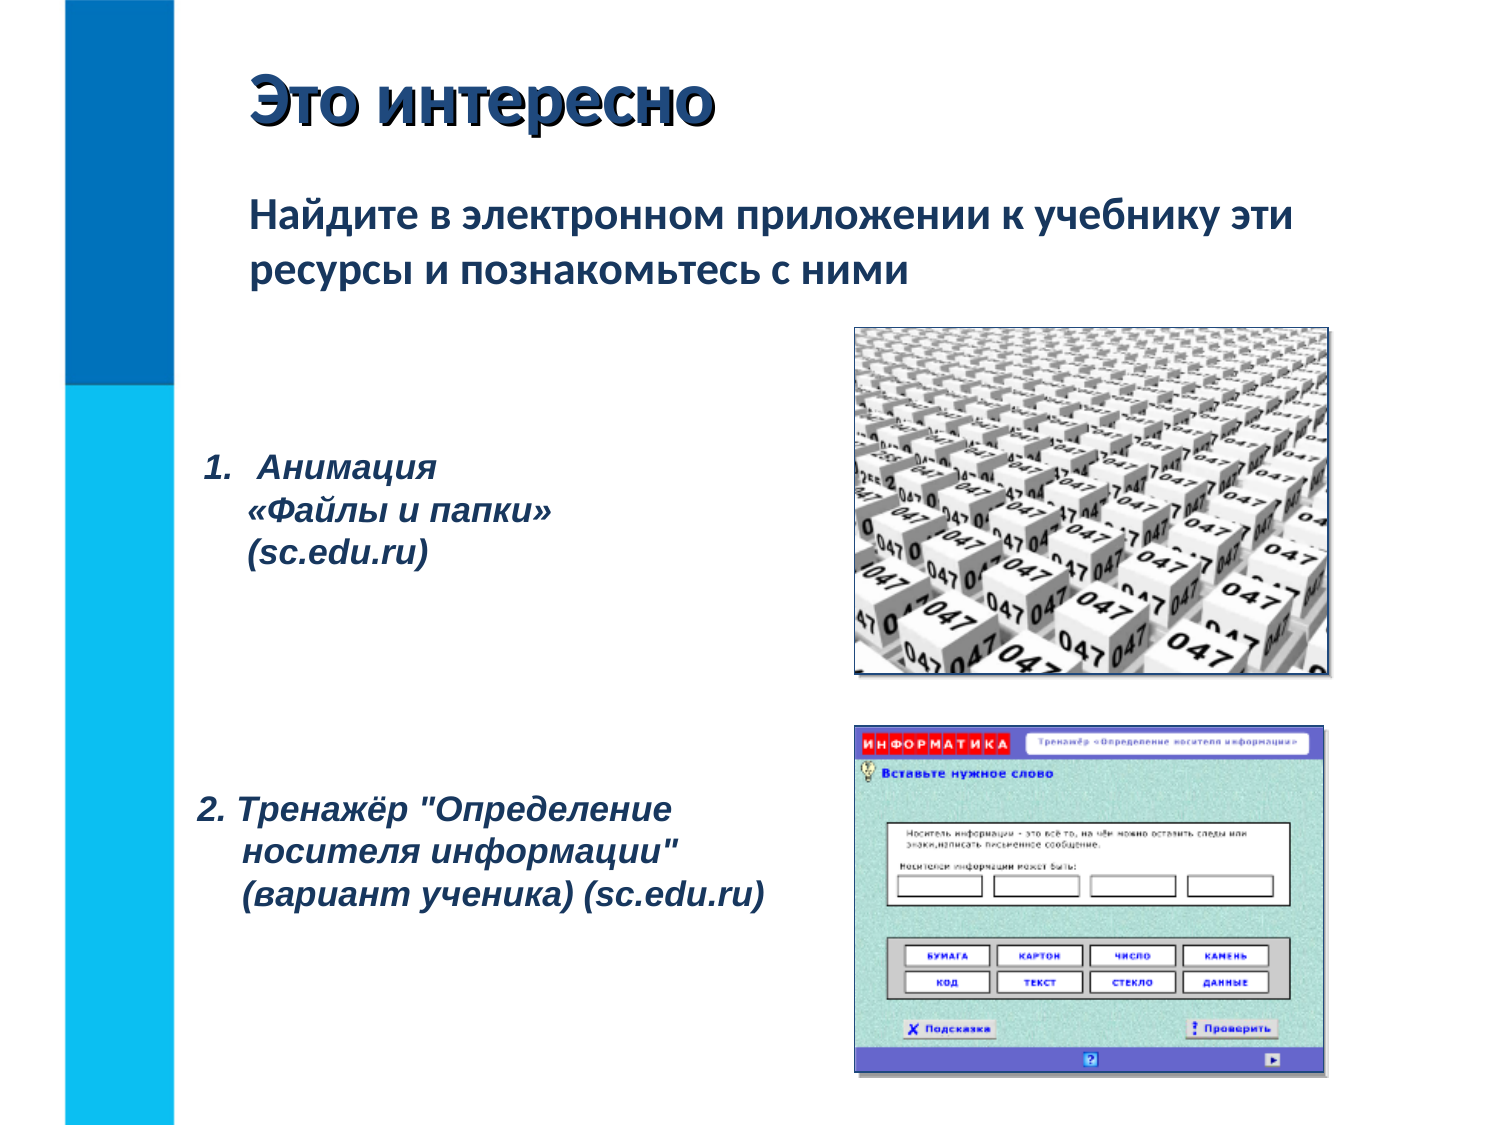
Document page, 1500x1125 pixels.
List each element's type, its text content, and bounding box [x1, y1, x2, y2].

text_box Анимация «Файлы и папки» (sc.edu.ru) [188, 436, 787, 580]
title Это интересно [234, 0, 1425, 175]
picture [0, 0, 1500, 1125]
text_box 2. Тренажёр "Определение носителя информации" (вариант ученика) (sc.edu.ru) [182, 778, 854, 922]
text_box Найдите в электронном приложении к учебнику эти ресурсы и познакомьтесь с ними [234, 175, 1454, 302]
